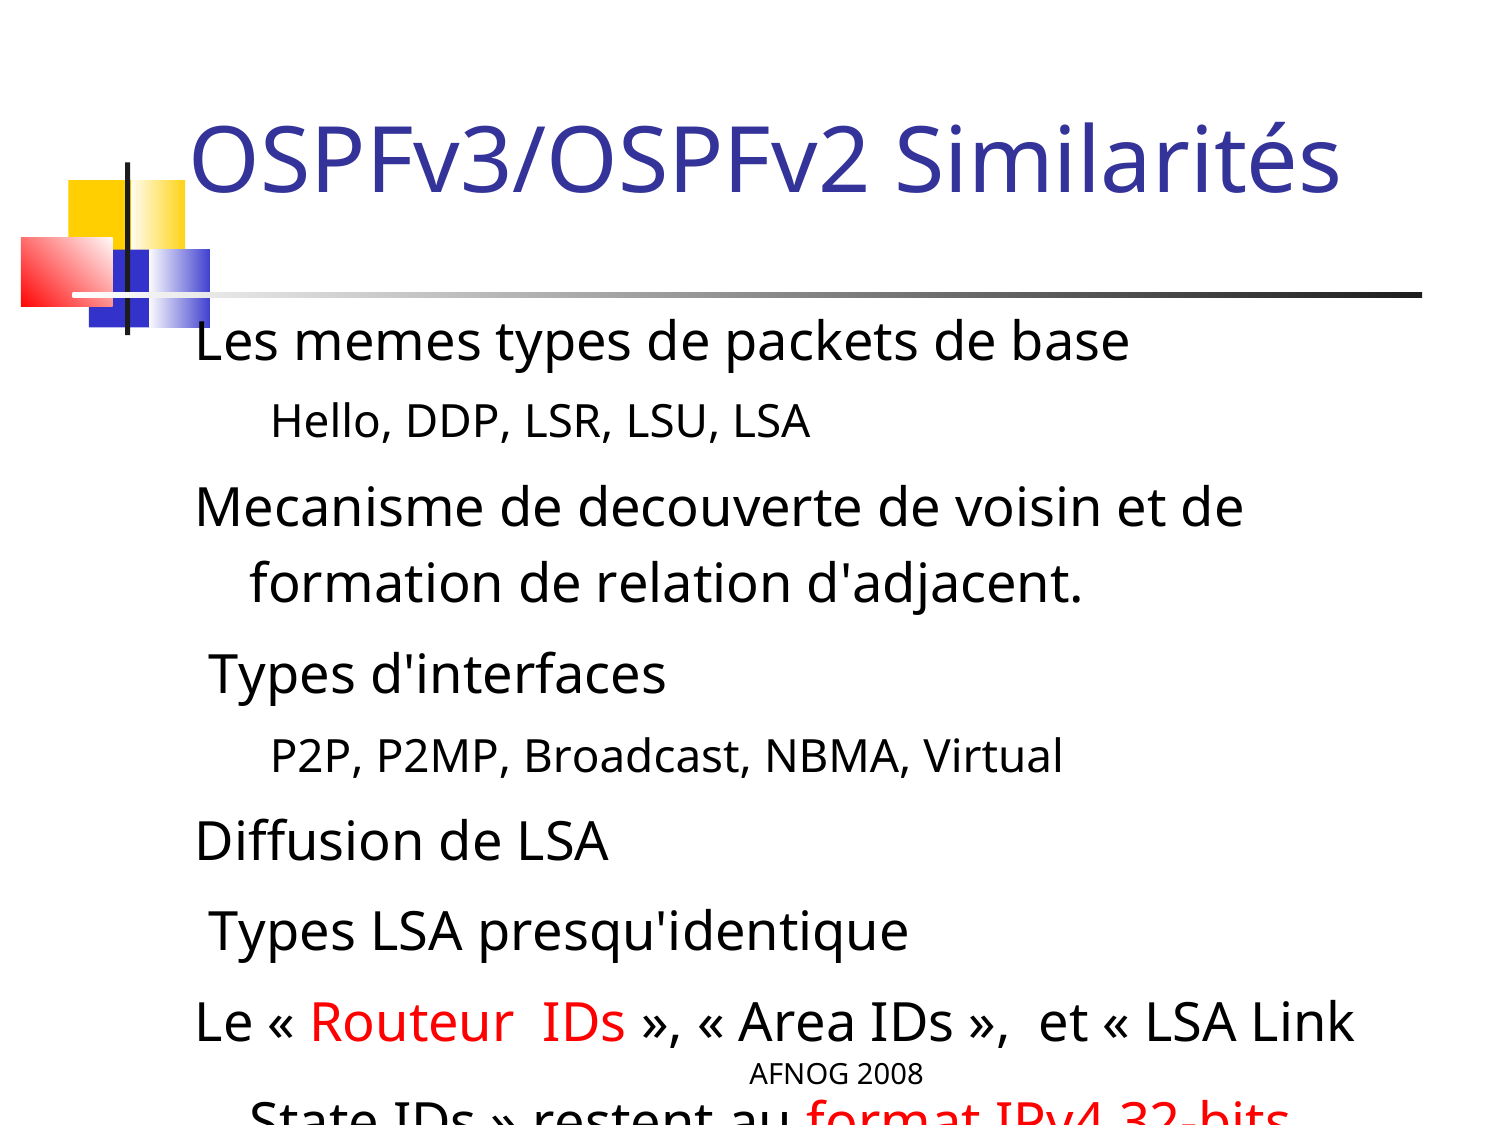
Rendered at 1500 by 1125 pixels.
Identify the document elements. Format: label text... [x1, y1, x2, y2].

title OSPFv3/OSPFv2 Similarités [188, 35, 1468, 276]
list Les memes types de packets de base Hello, DDP, LSR, LSU, LSA Mecanisme de decouverte de voisin et de formation de relation d'adjacent. Types d'interfaces P2P, P2MP, Broadcast, NBMA, Virtual Diffusion de LSA Types LSA presqu'identique Le « Routeur IDs », « Area IDs », et « LSA Link State IDs » restent au format IPv4 32-bits. [194, 302, 1433, 1071]
text_box AFNOG 2008 [599, 1071, 1074, 1099]
